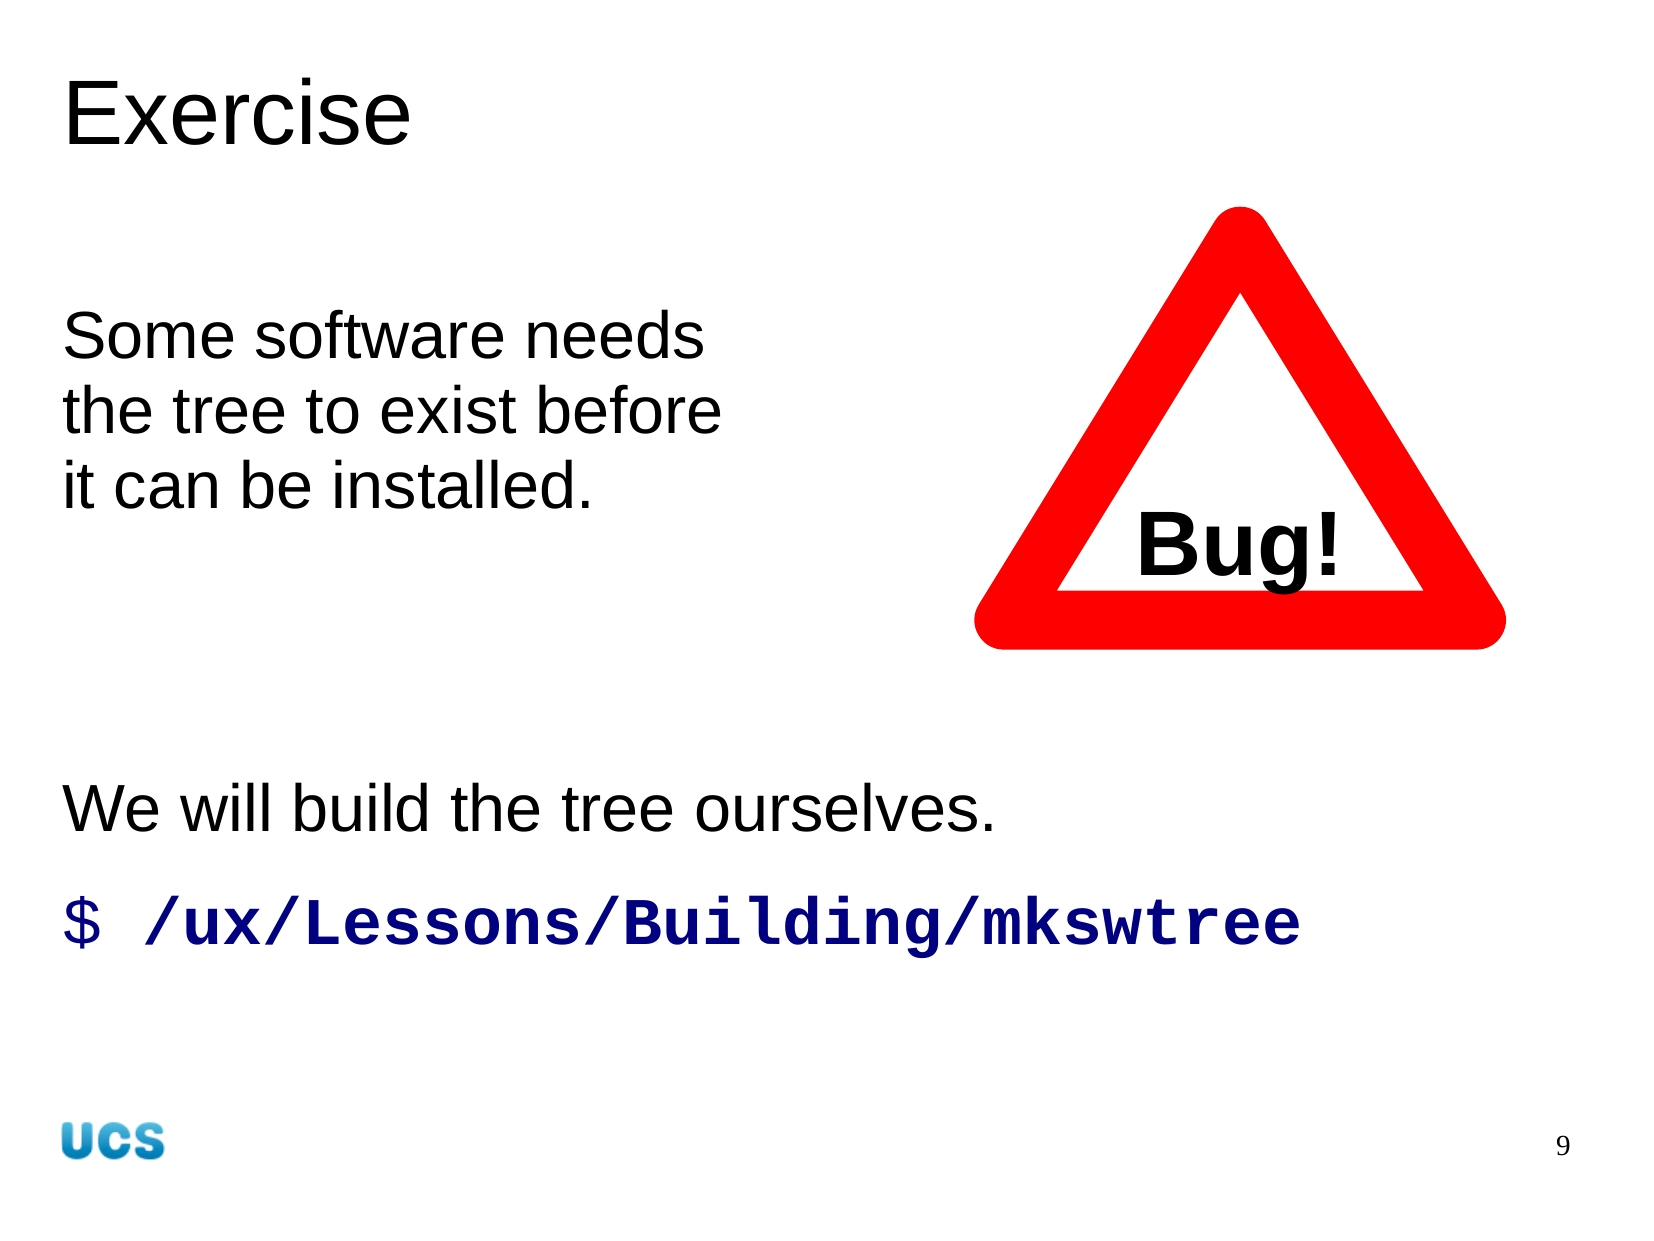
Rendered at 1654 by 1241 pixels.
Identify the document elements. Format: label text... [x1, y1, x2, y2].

text_box $ /ux/Lessons/Building/mkswtree [59, 885, 1306, 968]
text_box Bug! [1003, 236, 1477, 621]
text_box Exercise [59, 59, 418, 168]
text_box We will build the tree ourselves. [59, 767, 1005, 849]
picture [61, 1121, 165, 1161]
text_box Some software needs the tree to exist before it can be installed. [59, 295, 731, 526]
